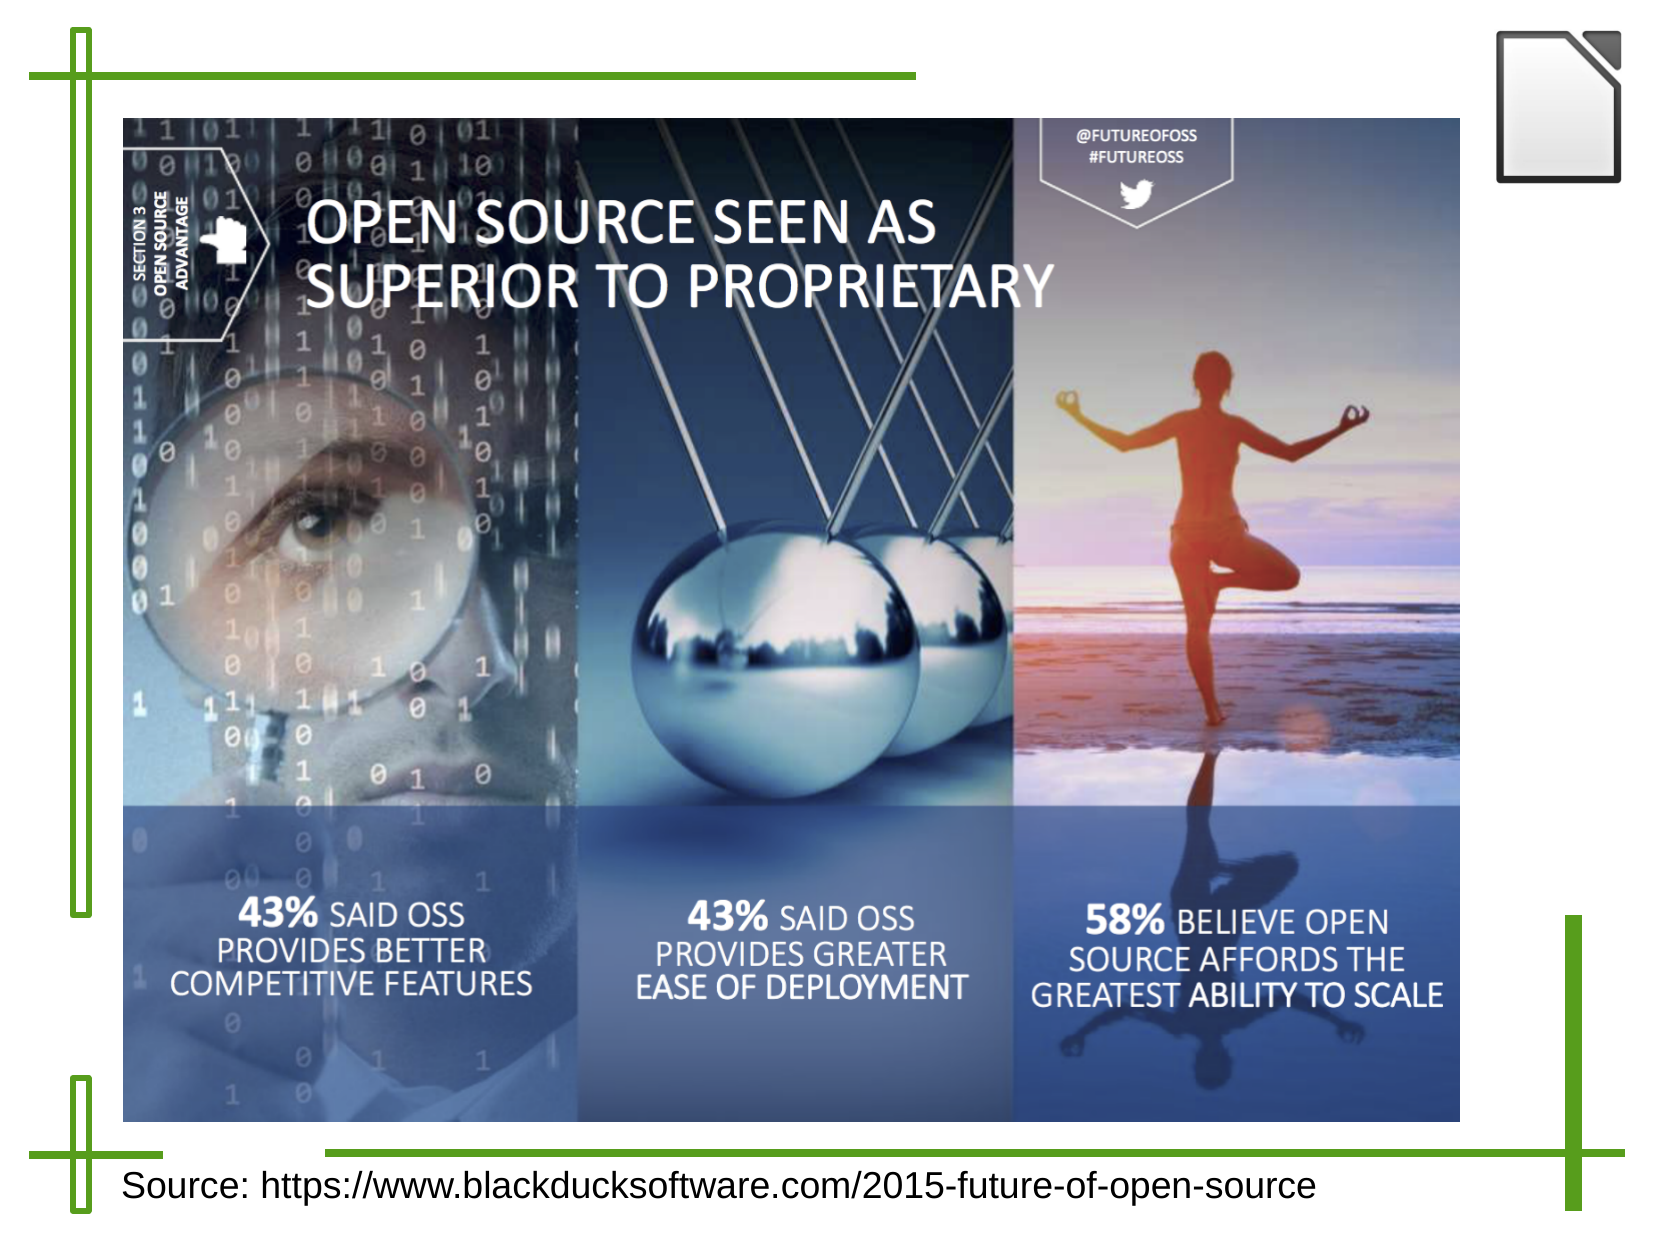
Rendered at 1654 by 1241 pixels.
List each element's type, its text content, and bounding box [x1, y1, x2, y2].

picture [1494, 29, 1624, 186]
picture [123, 118, 1460, 1123]
text_box Source: https://www.blackducksoftware.com/2015-future-of-open-source [106, 1157, 1333, 1215]
